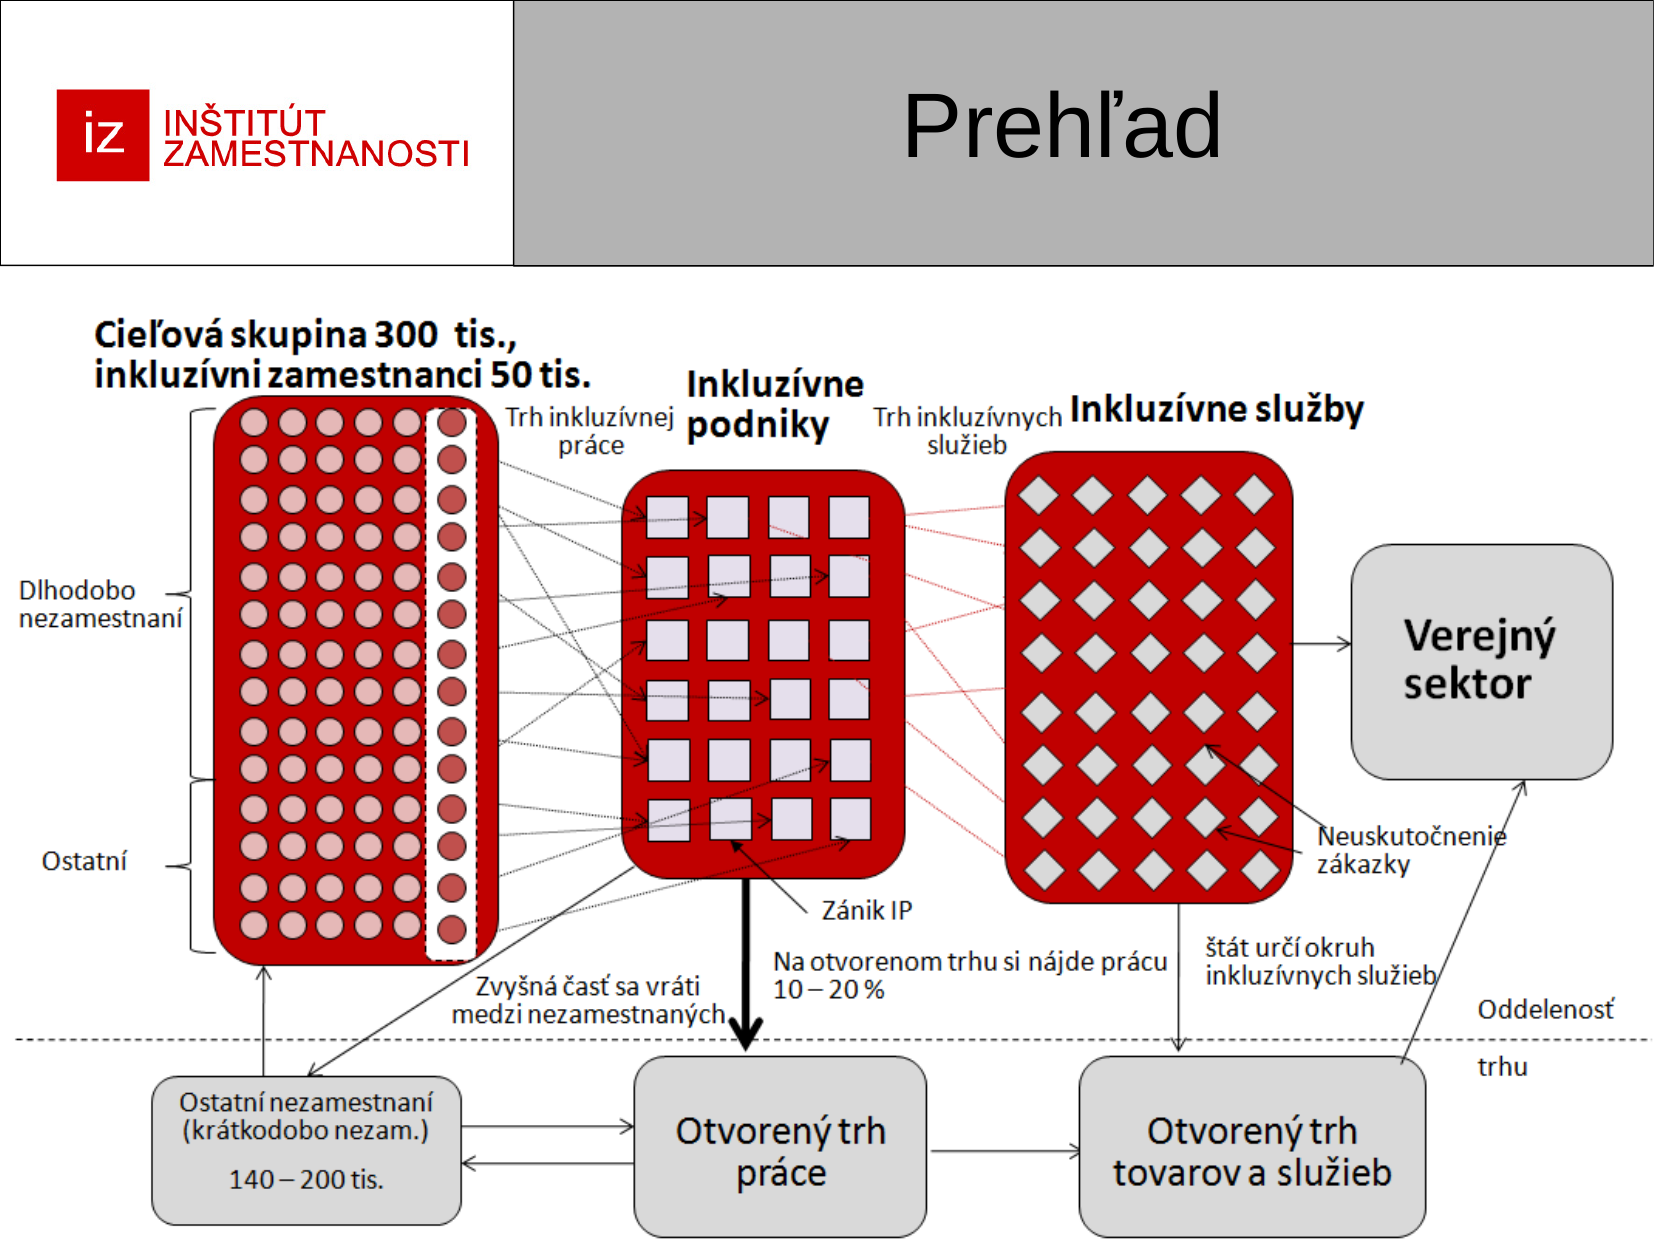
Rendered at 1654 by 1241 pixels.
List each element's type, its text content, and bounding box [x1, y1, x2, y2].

title Prehľad [561, 29, 1565, 237]
picture [5, 8, 512, 257]
picture [0, 295, 1654, 1240]
